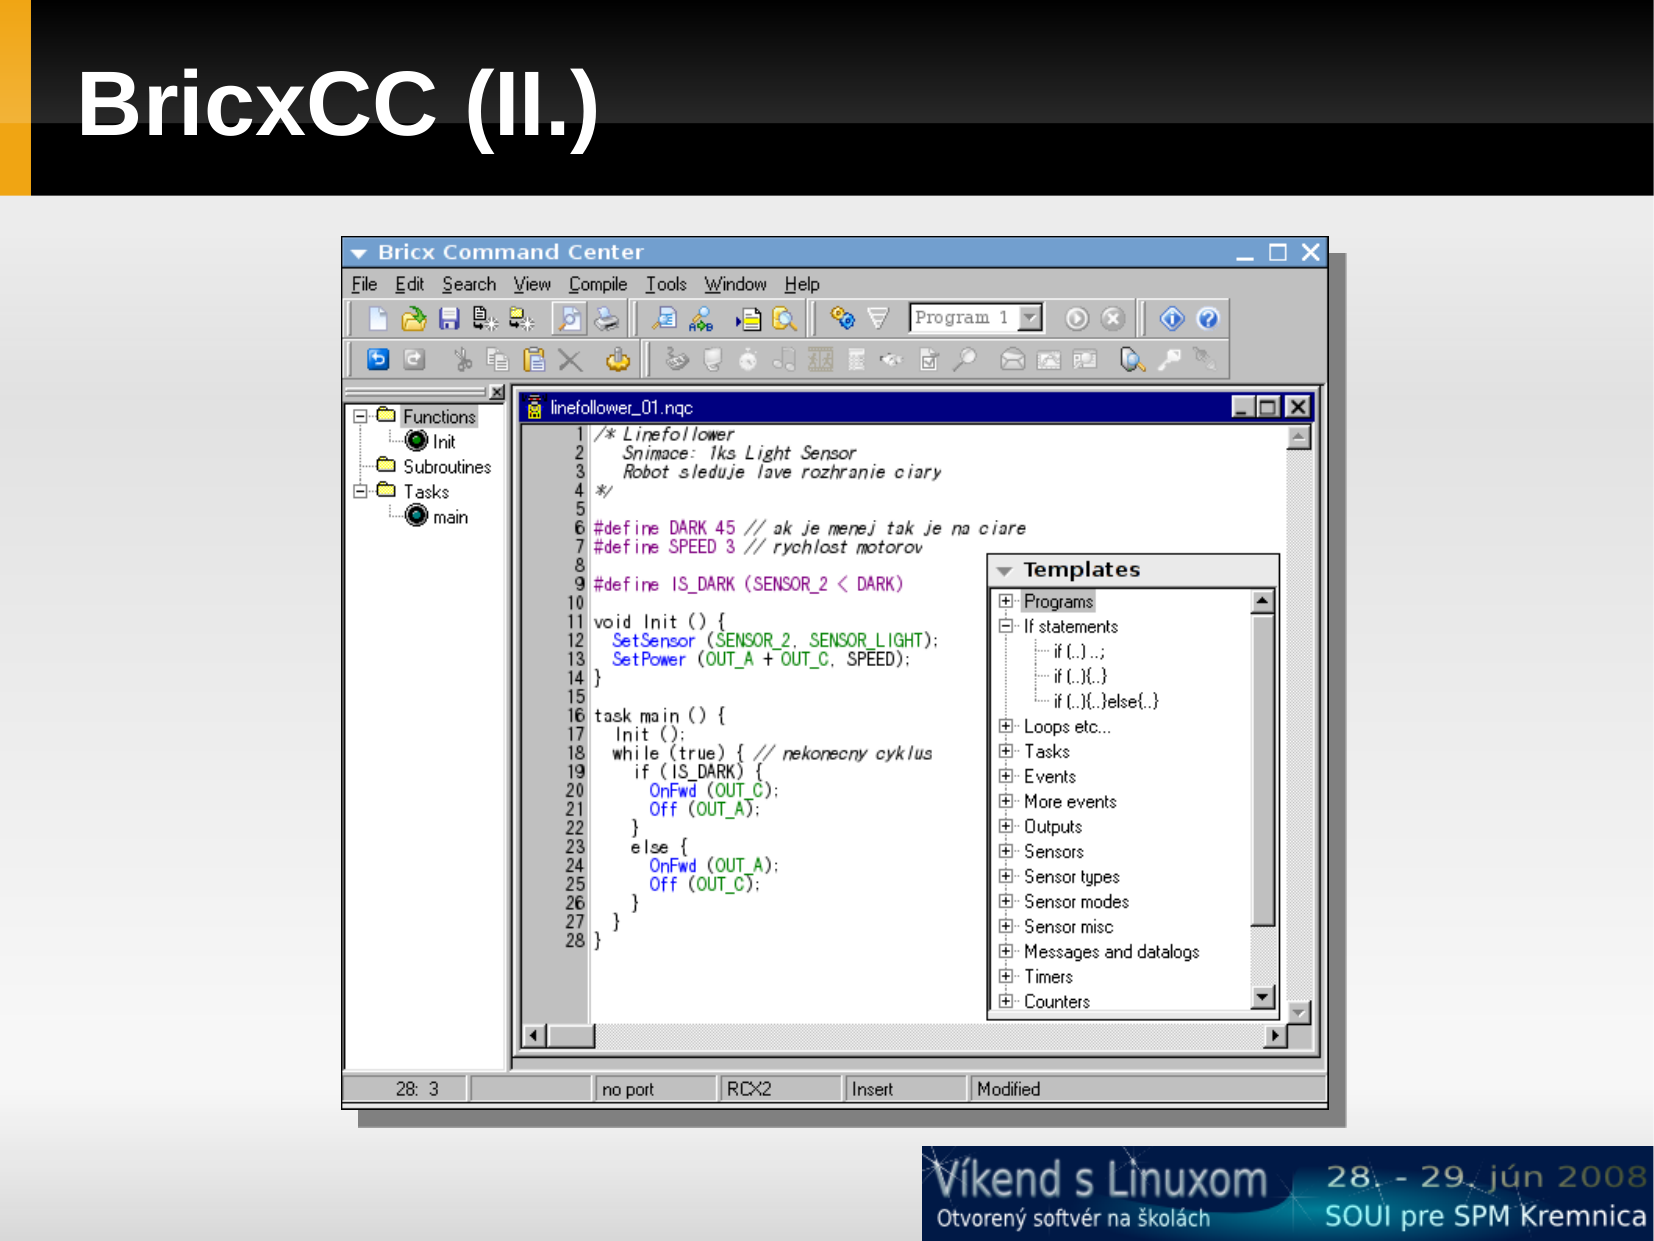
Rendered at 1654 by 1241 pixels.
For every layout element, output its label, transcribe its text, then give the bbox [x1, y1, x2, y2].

picture [0, 0, 1654, 1241]
title BricxCC (II.) [76, 0, 1565, 208]
